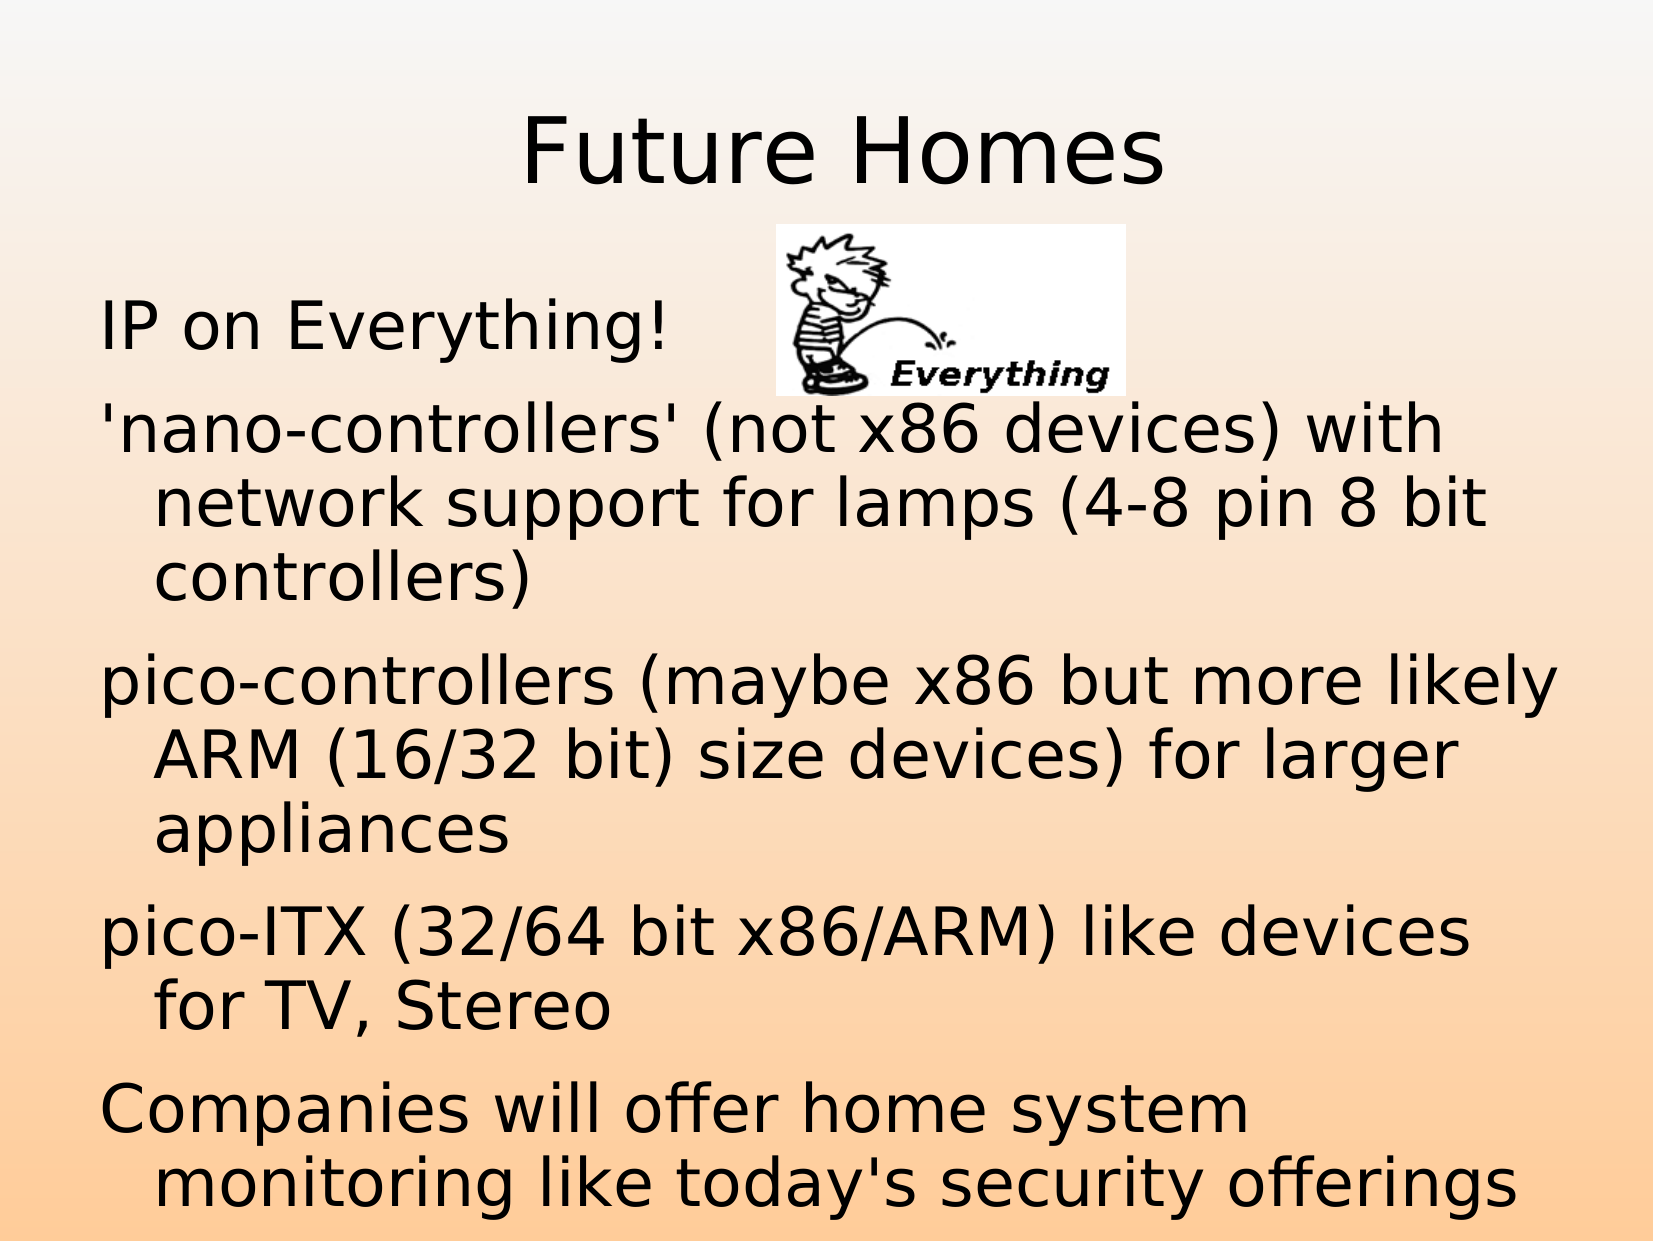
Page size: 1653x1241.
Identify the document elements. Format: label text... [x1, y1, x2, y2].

picture [776, 224, 1126, 396]
list IP on Everything! 'nano-controllers' (not x86 devices) with network support for lamps (4-8 pin 8 bit controllers) pico-controllers (maybe x86 but more likely ARM (16/32 bit) size devices) for larger appliances pico-ITX (32/64 bit x86/ARM) like devices for TV, Stereo Companies will offer home system monitoring like today's security offerings [82, 290, 1570, 1226]
title Future Homes [82, 49, 1570, 257]
